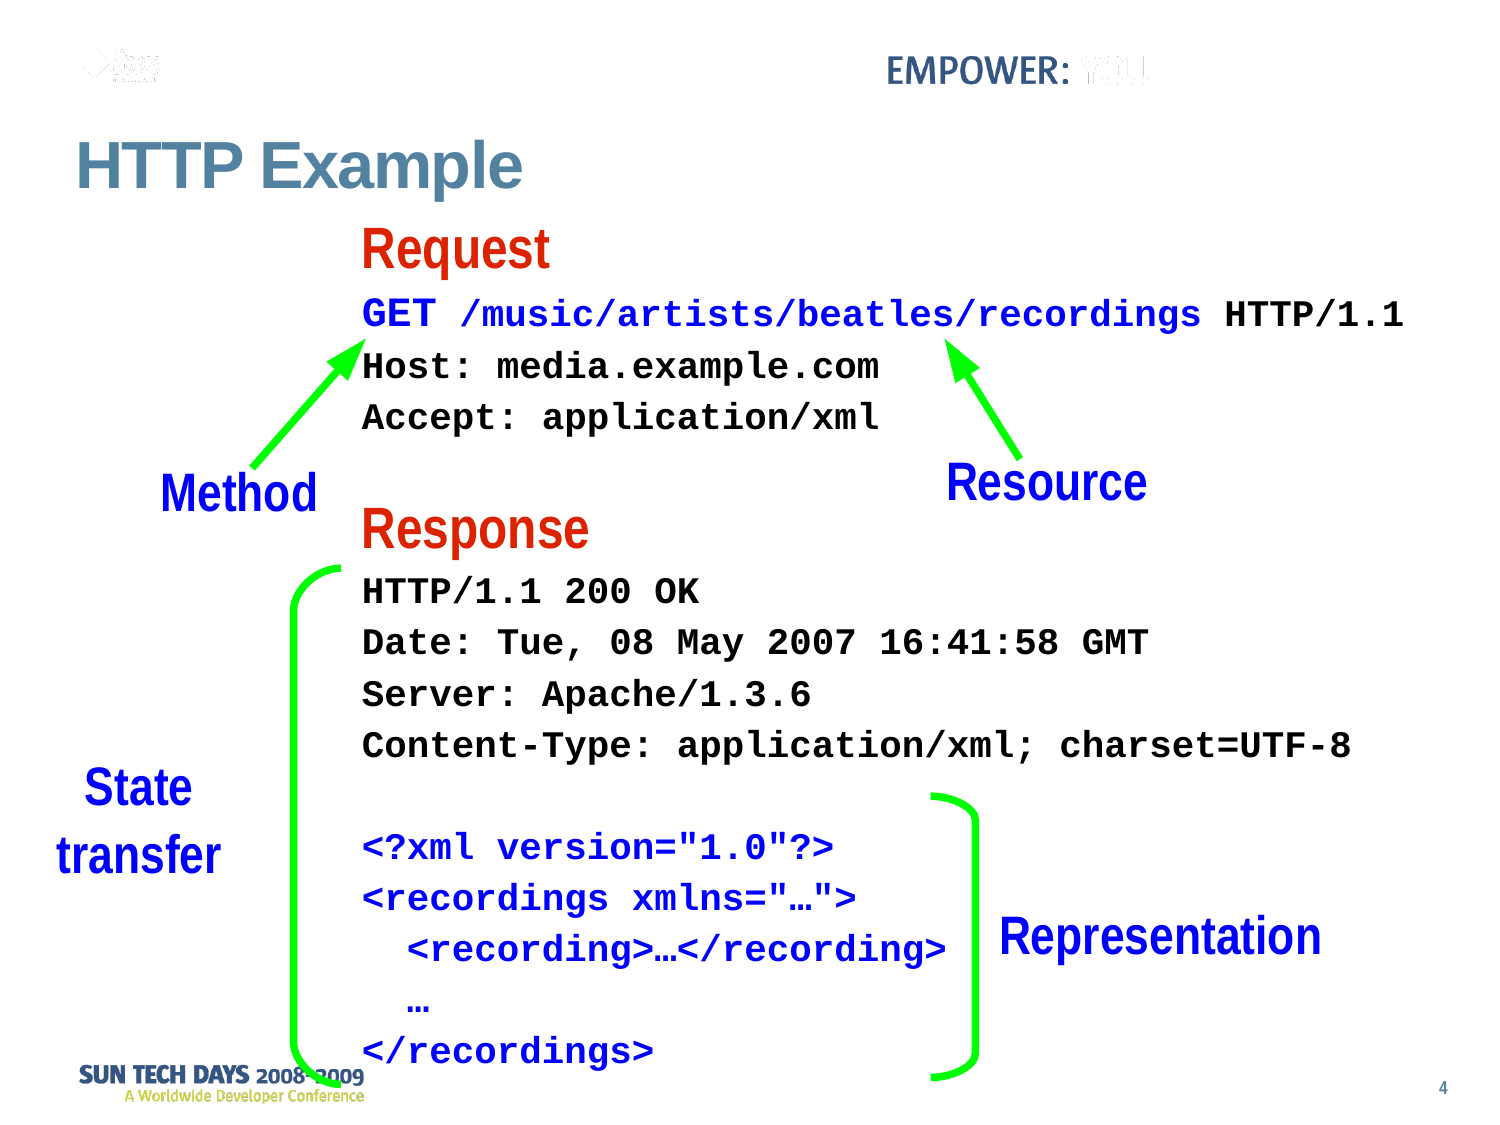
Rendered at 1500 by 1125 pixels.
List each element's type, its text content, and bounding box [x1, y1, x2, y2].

picture [79, 47, 1148, 134]
text_box Method [160, 468, 344, 531]
text_box Request GET /music/artists/beatles/recordings HTTP/1.1 Host: media.example.com Accept: application/xml Response HTTP/1.1 200 OK Date: Tue, 08 May 2007 16:41:58 GMT Server: Apache/1.3.6 Content-Type: application/xml; charset=UTF-8 <?xml version="1.0"?> <recordings xmlns="…"> <recording>…</recording> … </recordings> [361, 222, 1472, 1081]
text_box Resource [945, 457, 1234, 520]
text_box State transfer [56, 763, 303, 893]
picture [79, 239, 1148, 1104]
text_box Representation [999, 912, 1429, 974]
title HTTP Example [75, 134, 1437, 239]
